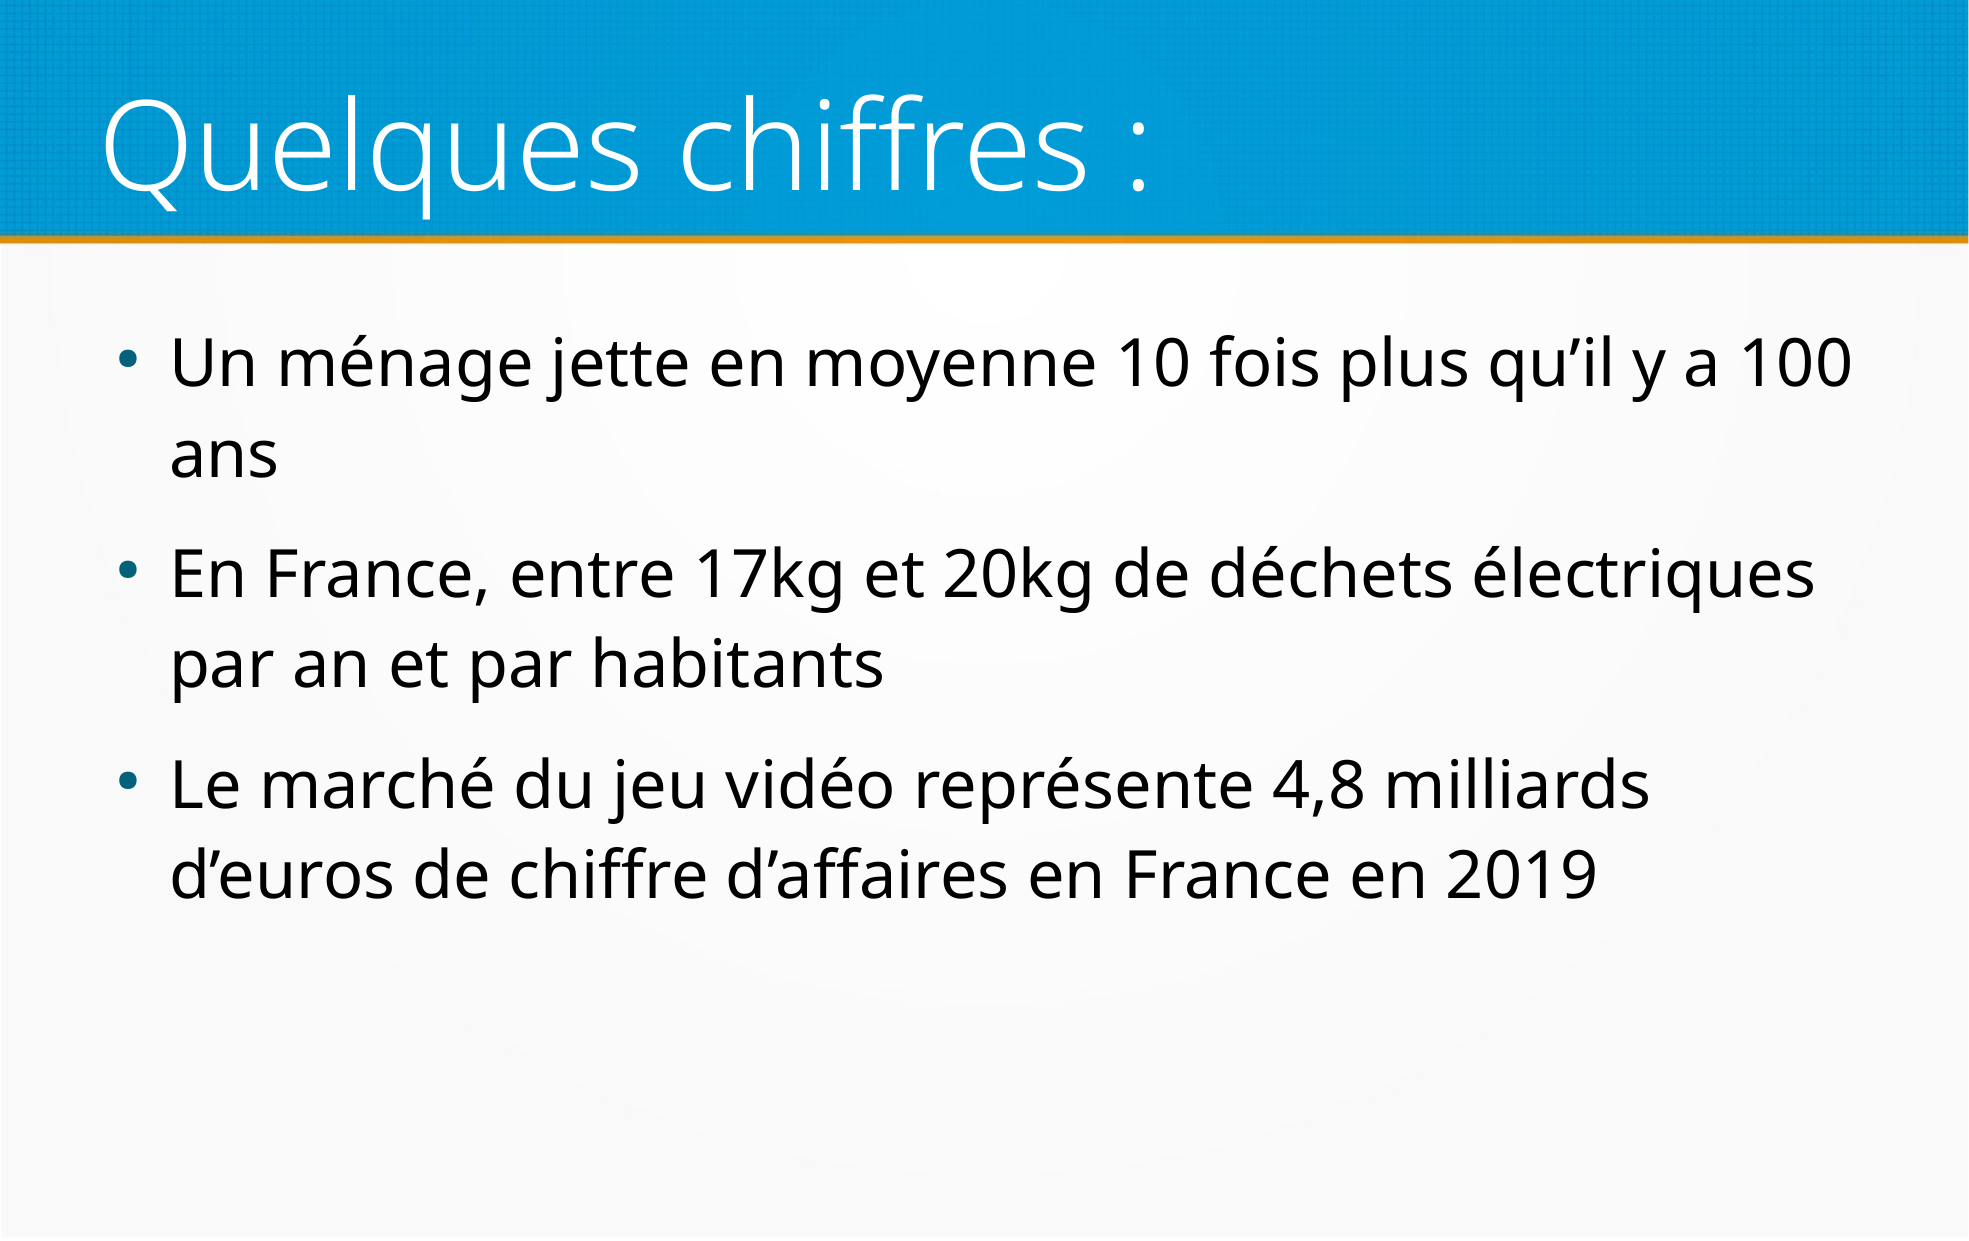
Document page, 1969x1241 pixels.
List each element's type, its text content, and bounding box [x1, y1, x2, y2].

title Quelques chiffres : [98, 19, 1870, 227]
picture [0, 233, 1969, 1241]
list Un ménage jette en moyenne 10 fois plus qu’il y a 100 ans En France, entre 17kg et 20kg de déchets électriques par an et par habitants Le marché du jeu vidéo représente 4,8 milliards d’euros de chiffre d’affaires en France en 2019 [98, 315, 1861, 1081]
